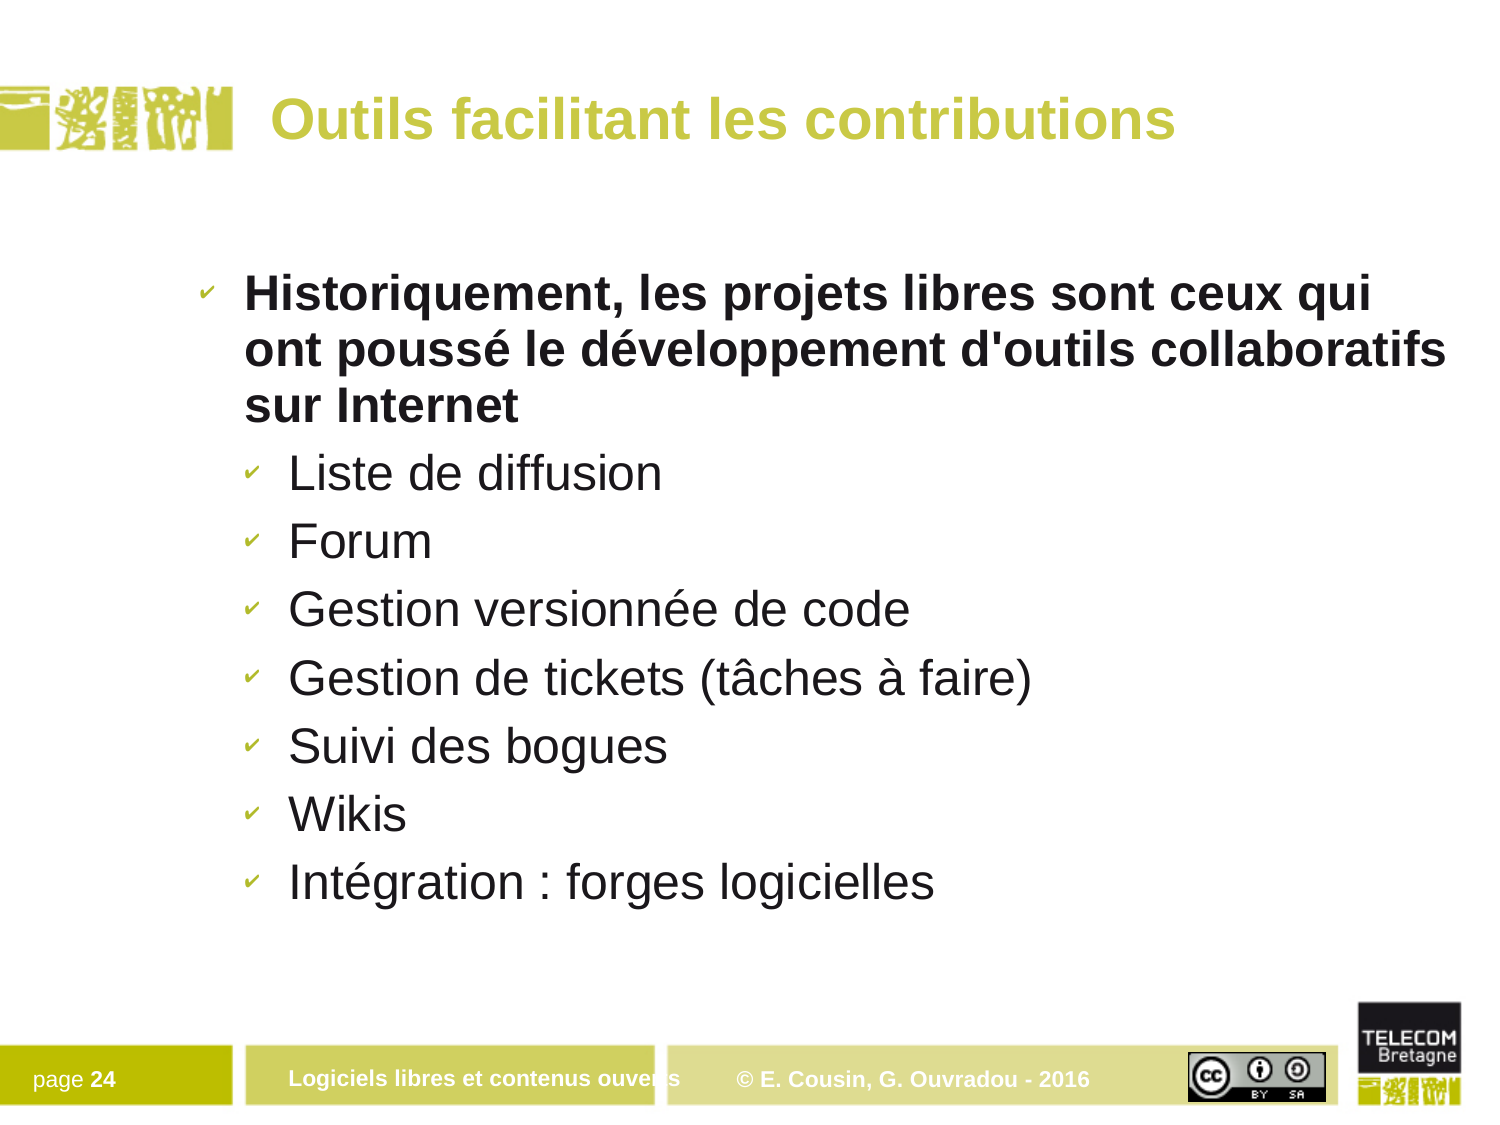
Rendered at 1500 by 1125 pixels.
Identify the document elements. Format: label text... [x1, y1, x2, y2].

list Historiquement, les projets libres sont ceux qui ont poussé le développement d'outils collaboratifs sur Internet Liste de diffusion Forum Gestion versionnée de code Gestion de tickets (tâches à faire) Suivi des bogues Wikis Intégration : forges logicielles [200, 265, 1459, 1002]
picture [0, 0, 1500, 1125]
title Outils facilitant les contributions [270, 48, 1459, 191]
